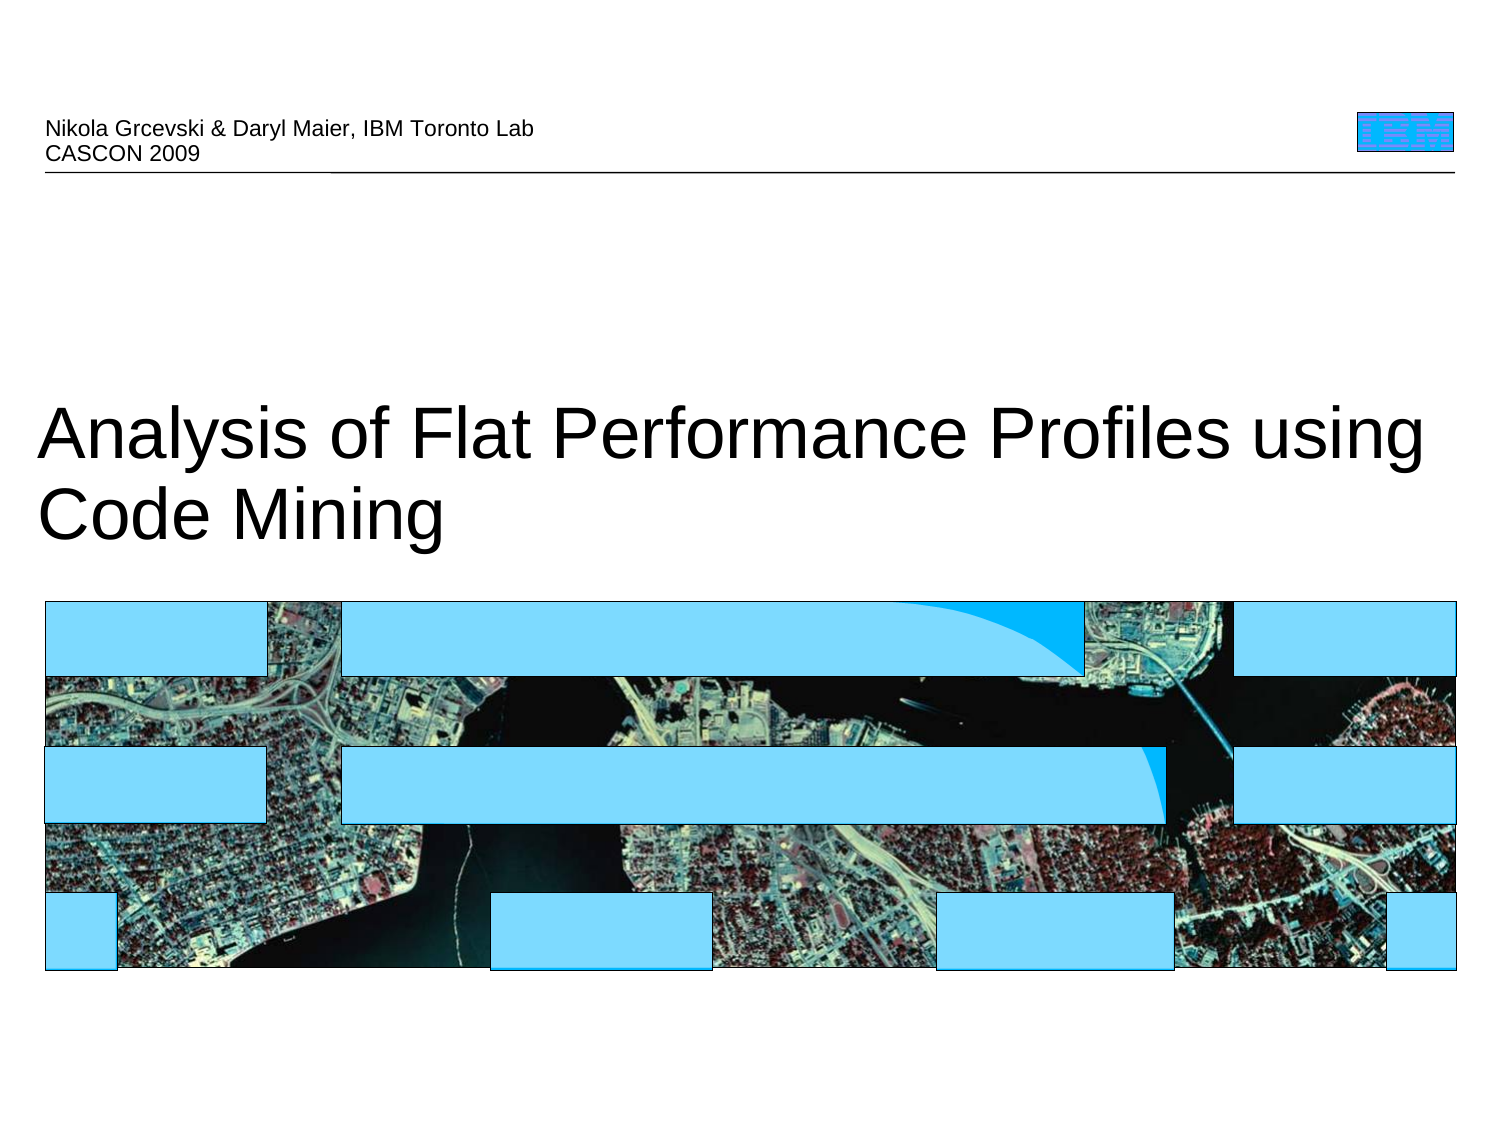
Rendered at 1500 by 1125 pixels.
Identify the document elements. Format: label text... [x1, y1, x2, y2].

picture [937, 893, 1174, 968]
text_box Nikola Grcevski & Daryl Maier, IBM Toronto Lab CASCON 2009 [30, 86, 1306, 175]
picture [1234, 747, 1454, 824]
picture [1387, 893, 1456, 967]
picture [491, 893, 712, 967]
picture [46, 602, 267, 676]
title Analysis of Flat Performance Profiles using Code Mining [22, 217, 1456, 563]
picture [342, 602, 1081, 676]
picture [46, 893, 115, 968]
picture [46, 602, 1455, 967]
picture [1234, 602, 1454, 676]
picture [45, 747, 266, 823]
